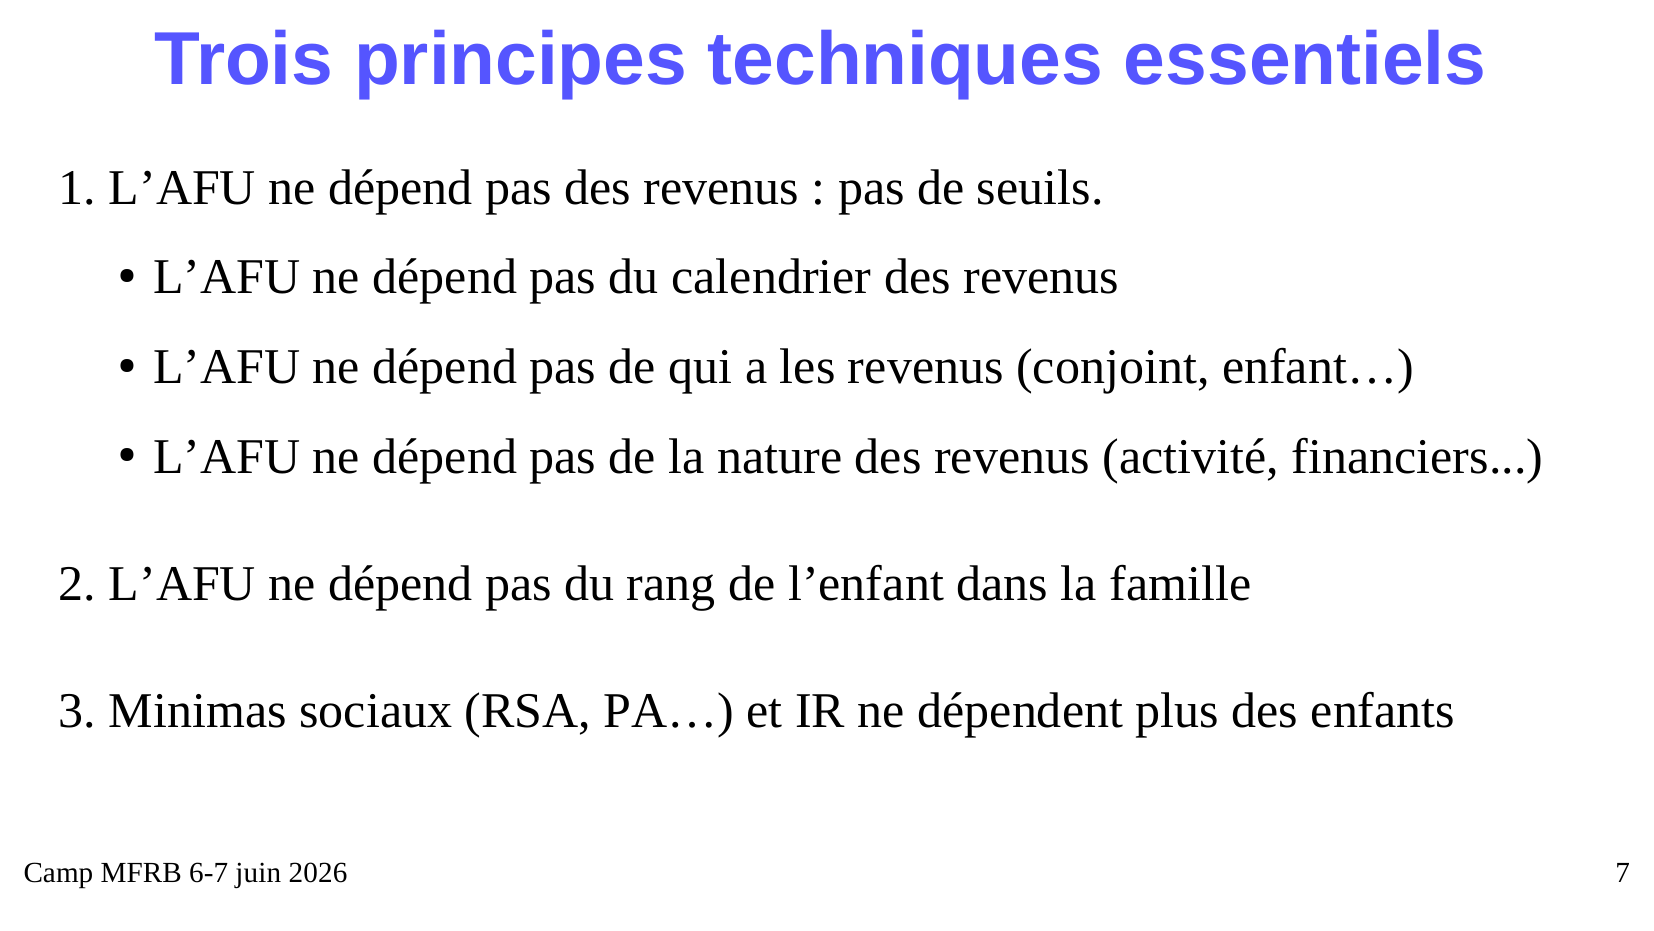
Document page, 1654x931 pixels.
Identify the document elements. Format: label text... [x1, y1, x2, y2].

title Trois principes techniques essentiels [76, 0, 1565, 119]
text_box 1. L’AFU ne dépend pas des revenus : pas de seuils. L’AFU ne dépend pas du calendrier des revenus L’AFU ne dépend pas de qui a les revenus (conjoint, enfant…) L’AFU ne dépend pas de la nature des revenus (activité, financiers...) 2. L’AFU ne dépend pas du rang de l’enfant dans la famille 3. Minimas sociaux (RSA, PA…) et IR ne dépendent plus des enfants [59, 151, 1595, 739]
